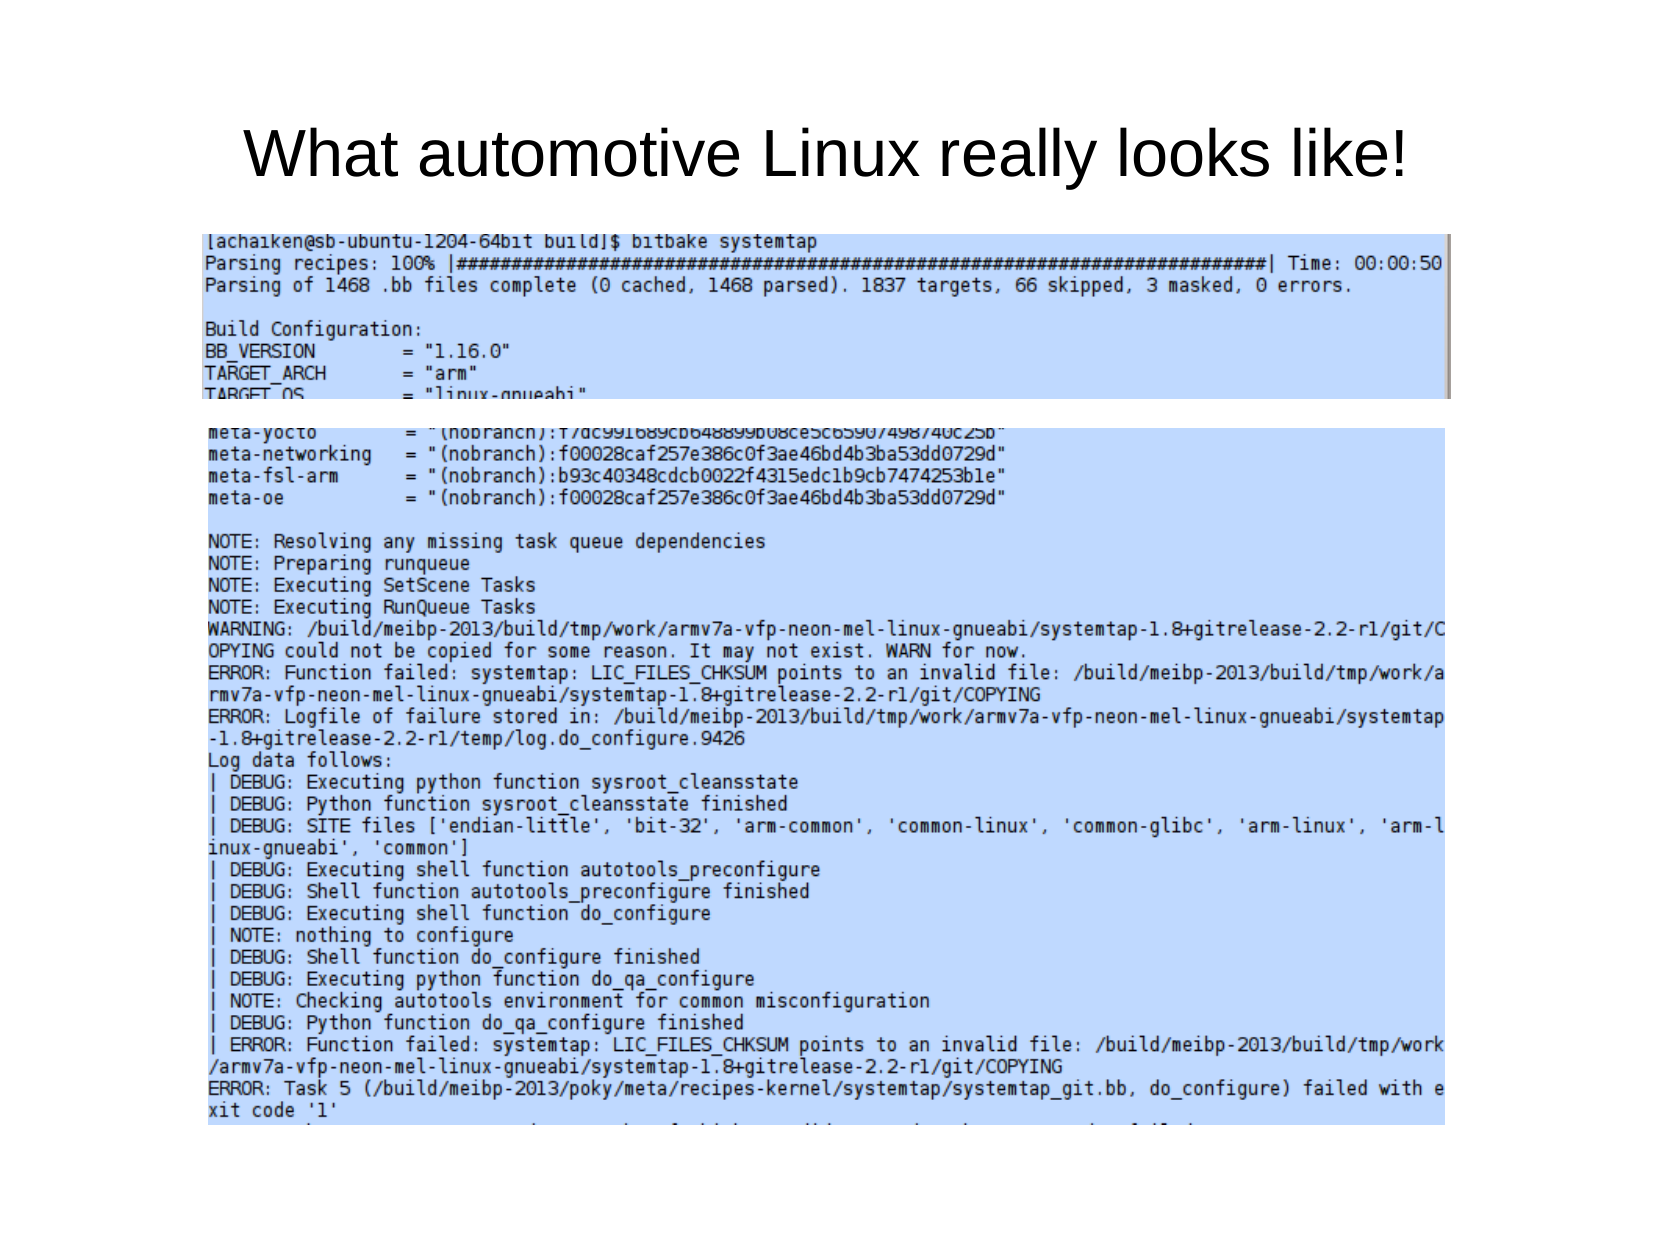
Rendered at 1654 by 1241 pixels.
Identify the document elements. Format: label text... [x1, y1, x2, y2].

picture [202, 257, 1451, 399]
title What automotive Linux really looks like! [82, 49, 1571, 257]
picture [208, 428, 1445, 1126]
